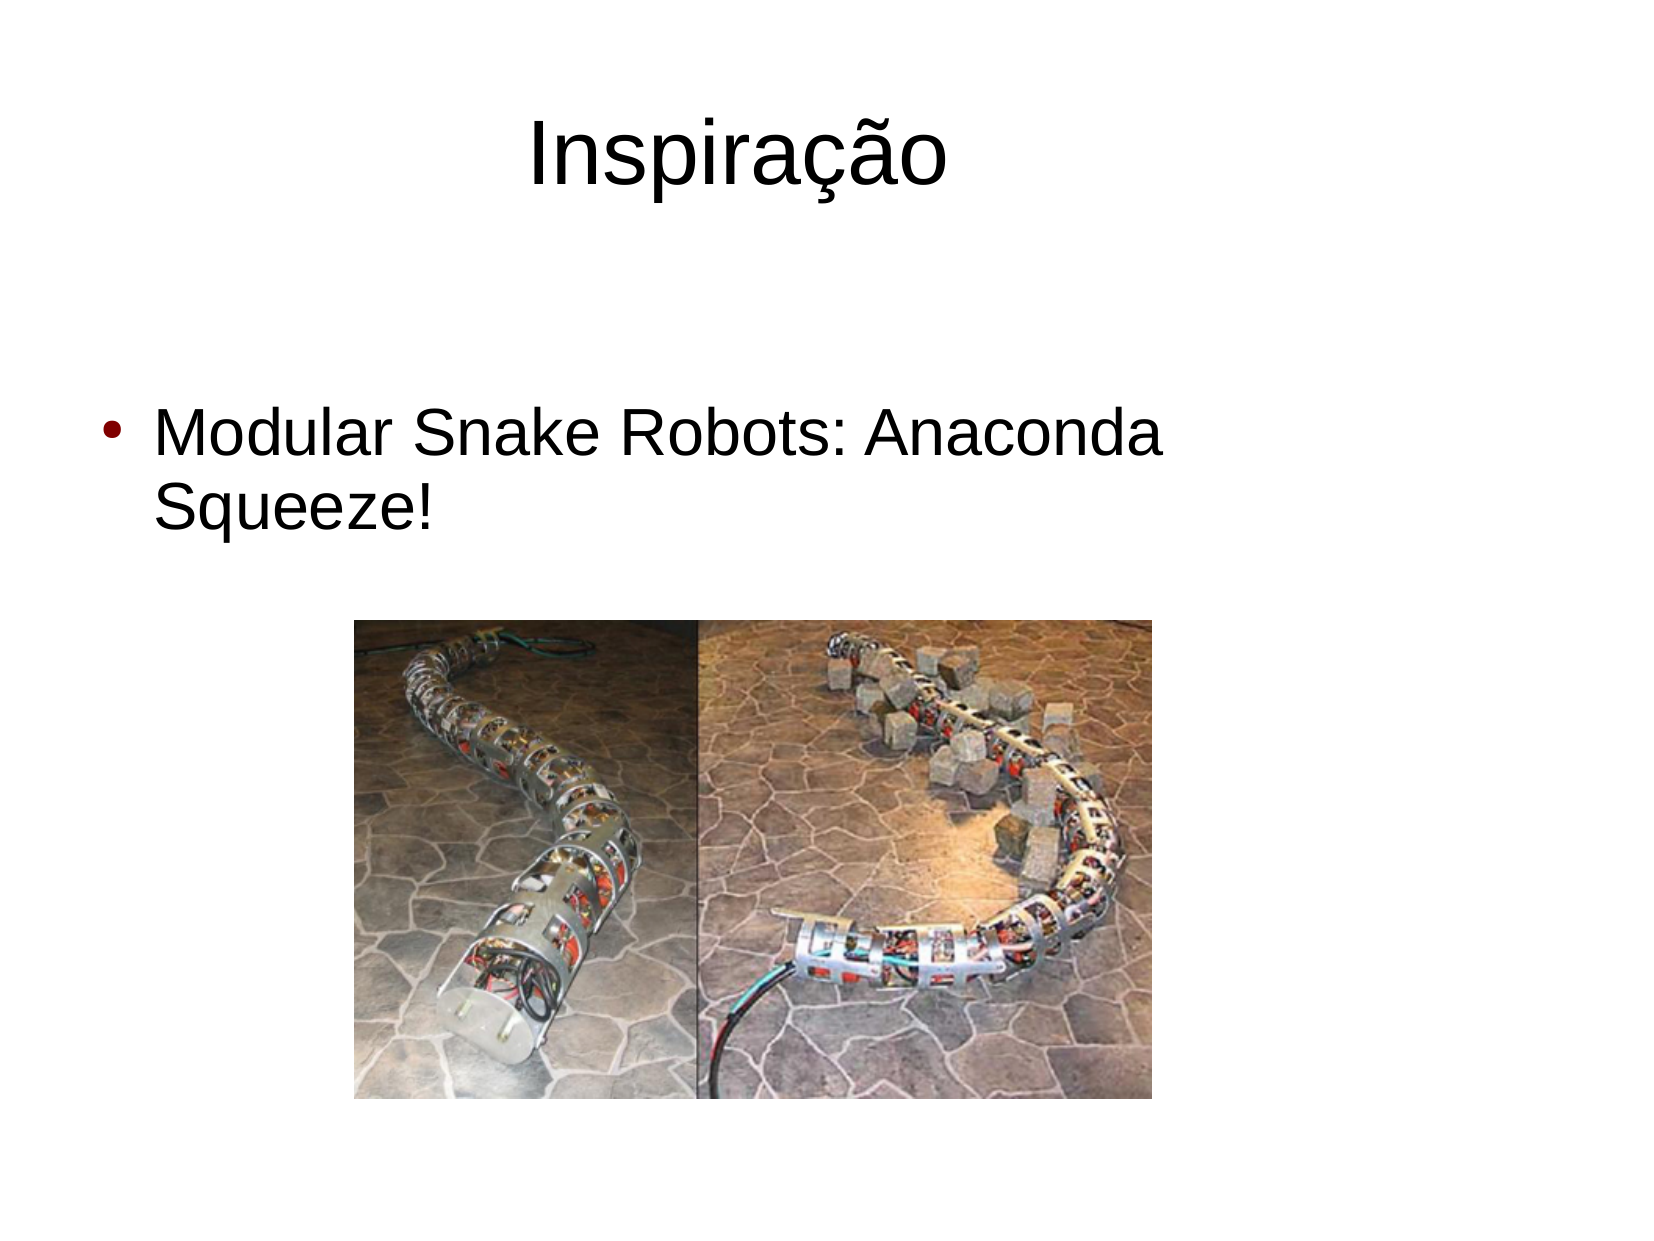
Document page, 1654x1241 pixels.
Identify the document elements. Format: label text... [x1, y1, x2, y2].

list Modular Snake Robots: Anaconda Squeeze! [82, 290, 1418, 1109]
picture [354, 620, 1152, 1099]
title Inspiração [59, 49, 1418, 257]
